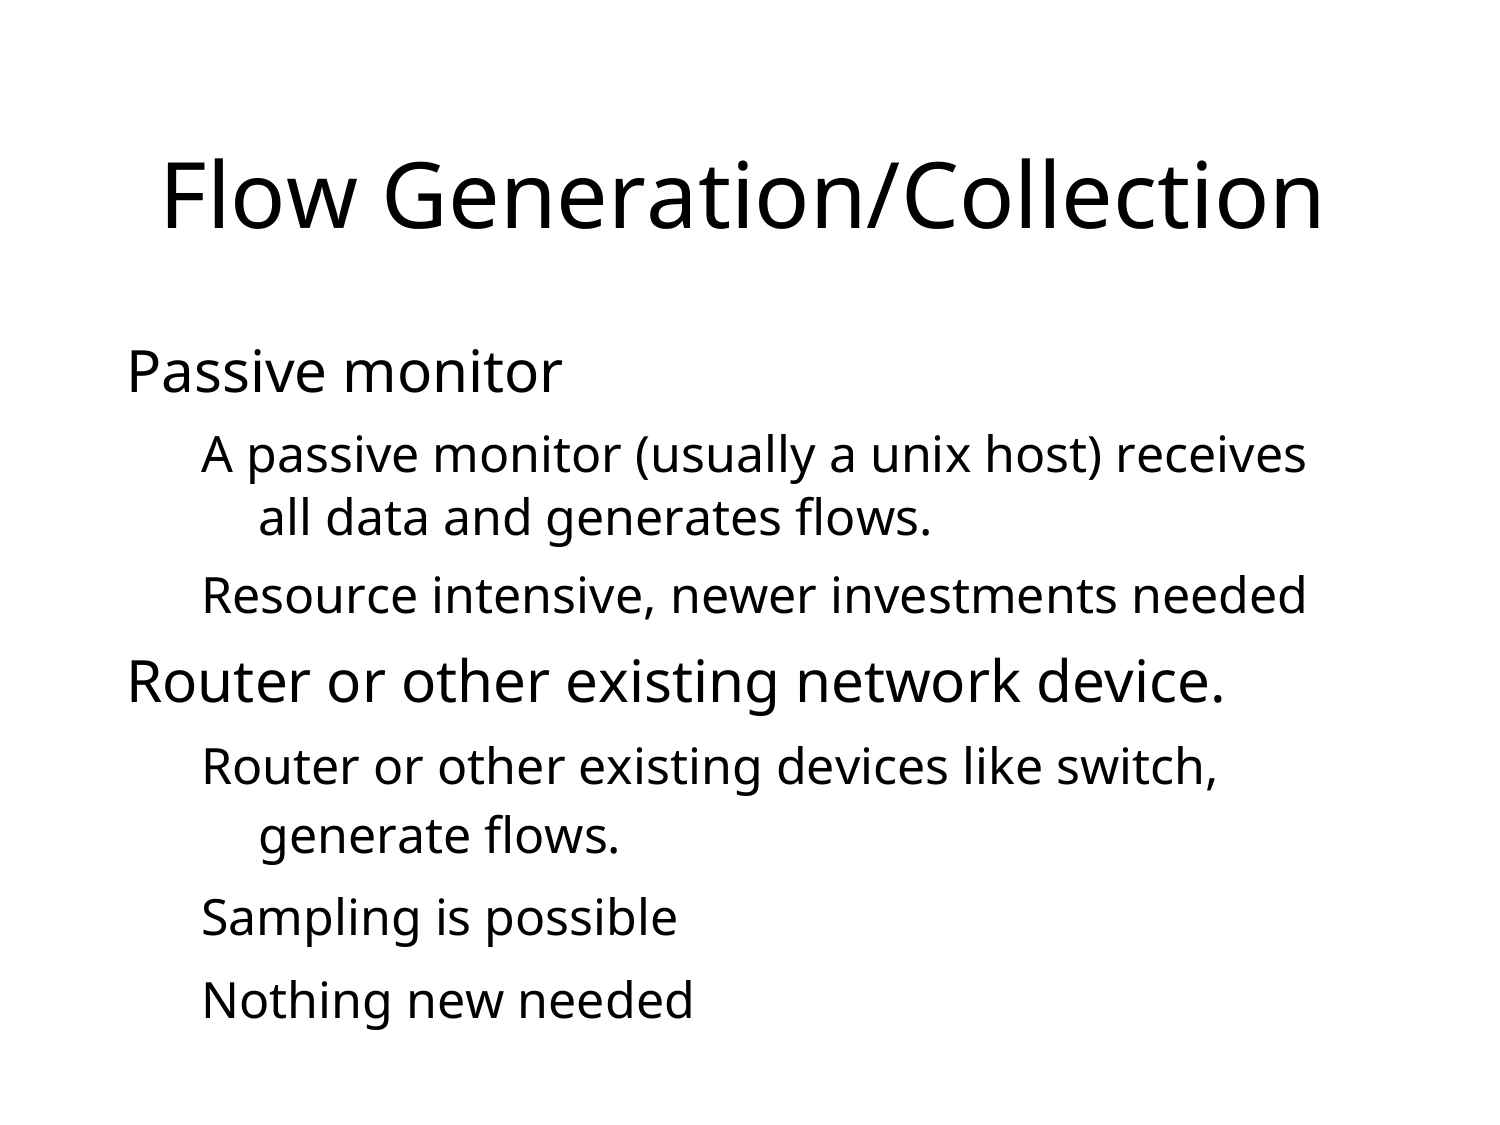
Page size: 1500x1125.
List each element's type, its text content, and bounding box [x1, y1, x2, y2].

list Passive monitor A passive monitor (usually a unix host) receives all data and generates flows. Resource intensive, newer investments needed Router or other existing network device. Router or other existing devices like switch, generate flows. Sampling is possible Nothing new needed [112, 324, 1388, 1125]
title Flow Generation/Collection [112, 62, 1388, 324]
